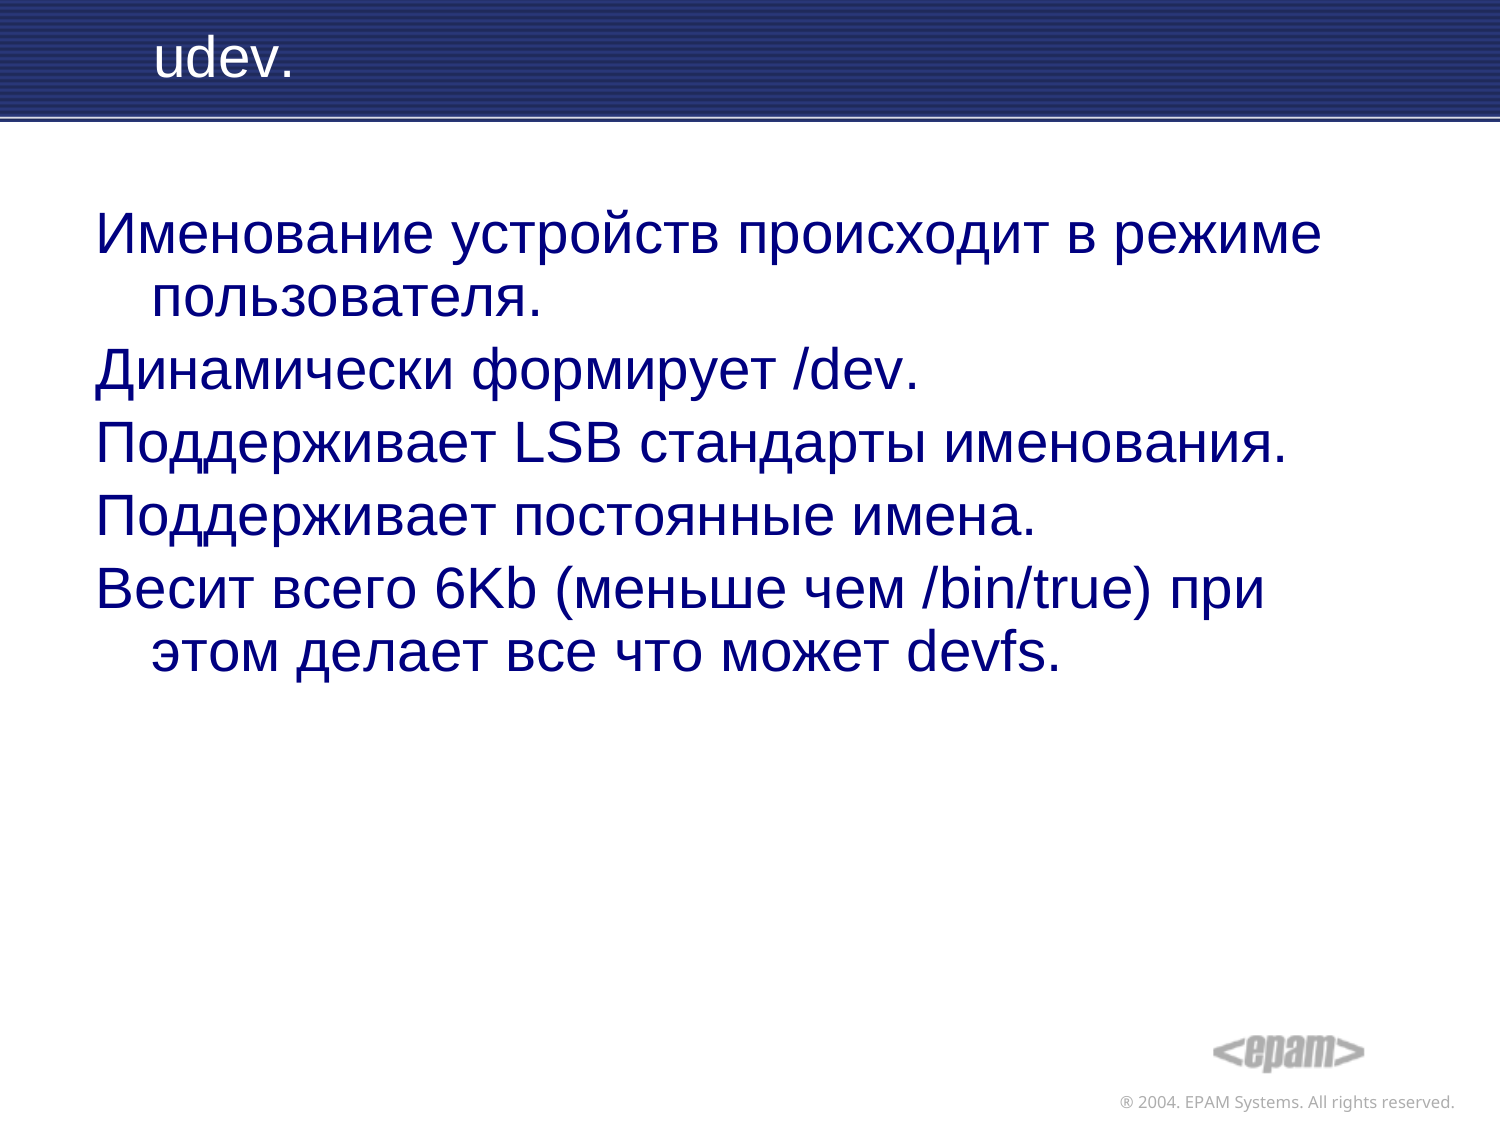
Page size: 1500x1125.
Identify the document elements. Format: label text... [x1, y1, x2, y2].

picture [1212, 1034, 1366, 1075]
title udev. [138, 16, 1370, 100]
text_box Именование устройств происходит в режиме пользователя. Динамически формирует /dev. Поддерживает LSB стандарты именования. Поддерживает постоянные имена. Весит всего 6Kb (меньше чем /bin/true) при этом делает все что может devfs. [81, 194, 1386, 712]
